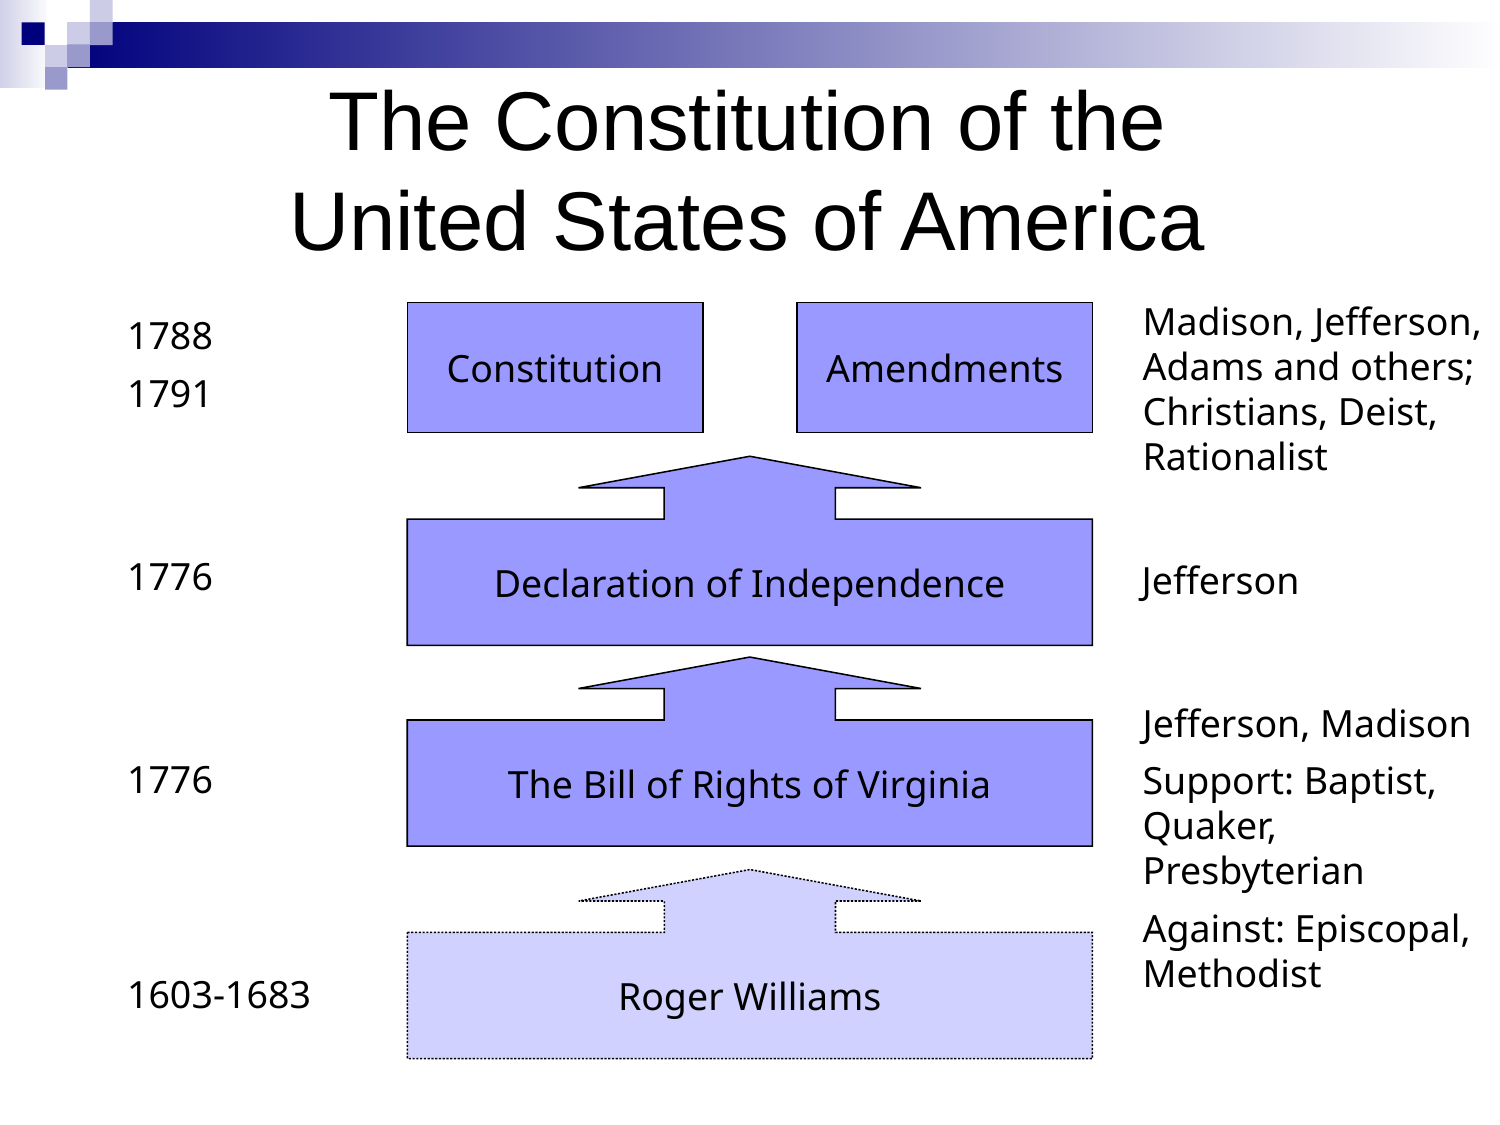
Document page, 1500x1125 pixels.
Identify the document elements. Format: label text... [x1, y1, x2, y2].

text_box 1776 [112, 749, 373, 809]
text_box Amendments [797, 302, 1093, 433]
text_box Declaration of Independence [407, 456, 1093, 646]
text_box Roger Williams [407, 869, 1093, 1059]
text_box Madison, Jefferson, Adams and others; Christians, Deist, Rationalist [1127, 290, 1500, 486]
text_box Jefferson, Madison Support: Baptist, Quaker, Presbyterian Against: Episcopal, Methodist [1127, 692, 1500, 1003]
text_box 1776 [112, 545, 373, 606]
text_box Constitution [407, 302, 703, 433]
title The Constitution of the United States of America [72, 54, 1423, 280]
text_box 1603-1683 [112, 964, 373, 1024]
text_box The Bill of Rights of Virginia [407, 657, 1093, 847]
text_box Jefferson [1126, 549, 1499, 610]
text_box 1788 1791 [112, 304, 373, 423]
